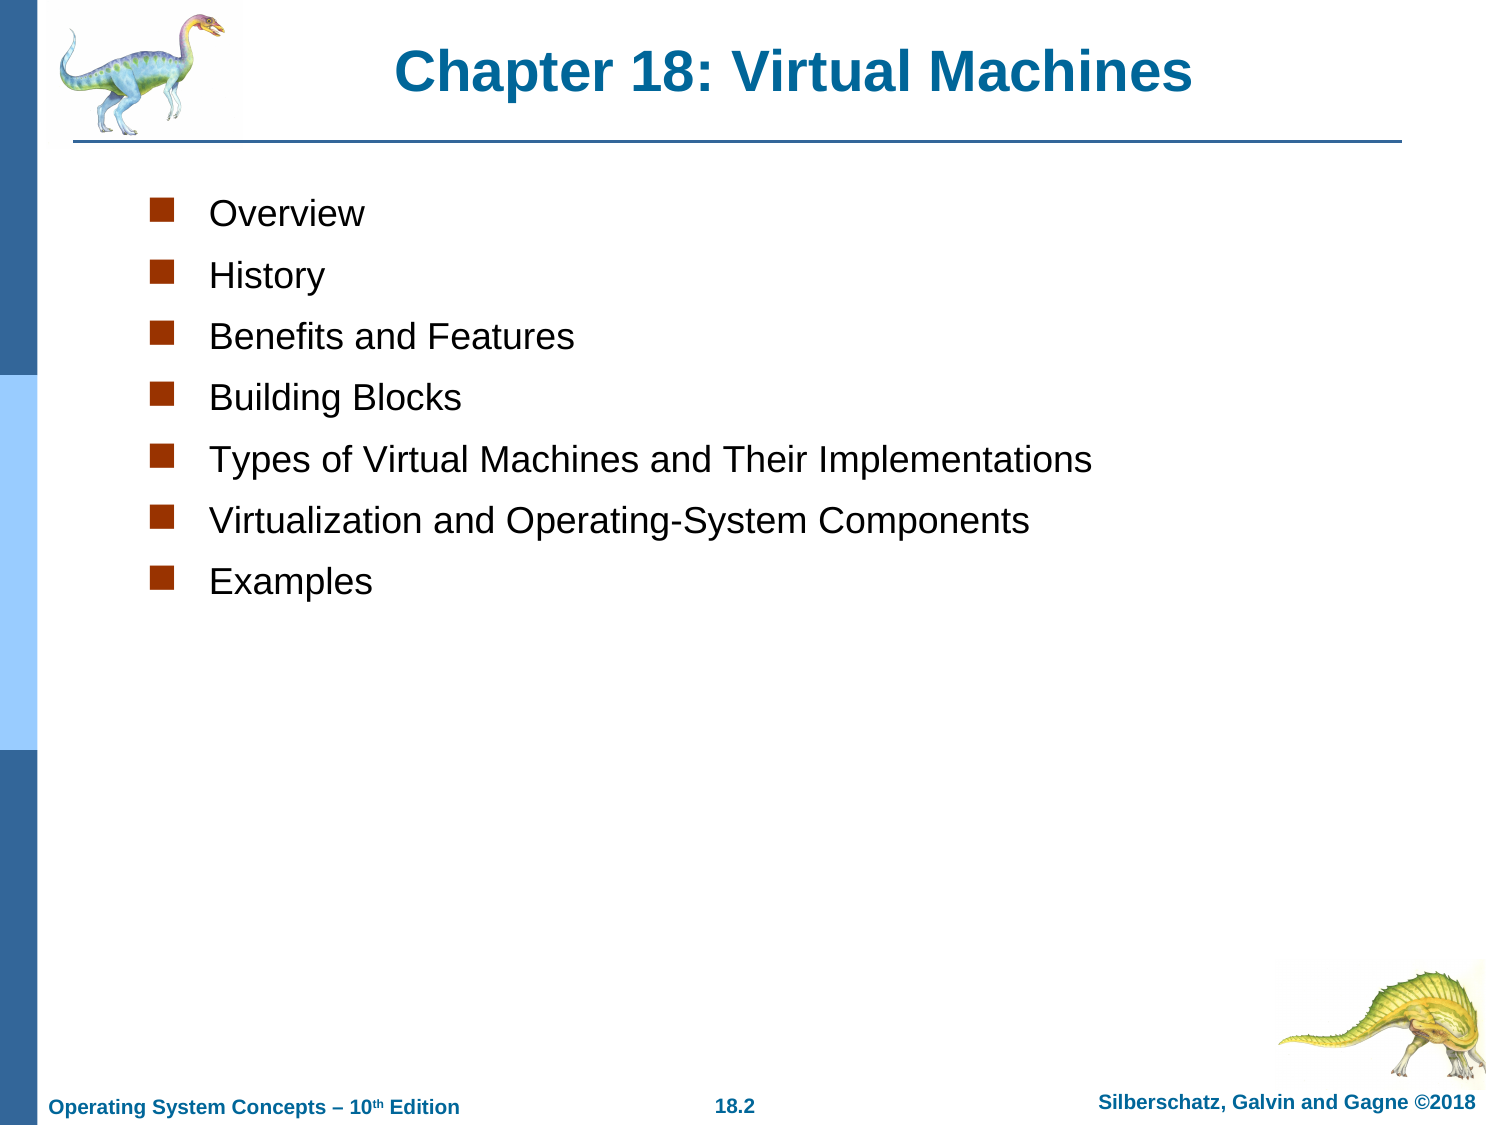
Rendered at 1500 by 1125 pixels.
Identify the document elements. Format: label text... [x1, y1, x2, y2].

list Overview History Benefits and Features Building Blocks Types of Virtual Machines and Their Implementations Virtualization and Operating-System Components Examples [137, 181, 1344, 918]
title Chapter 18: Virtual Machines [164, 15, 1425, 111]
picture [1275, 959, 1486, 1090]
picture [46, 0, 243, 149]
picture [1415, 1094, 1423, 1099]
